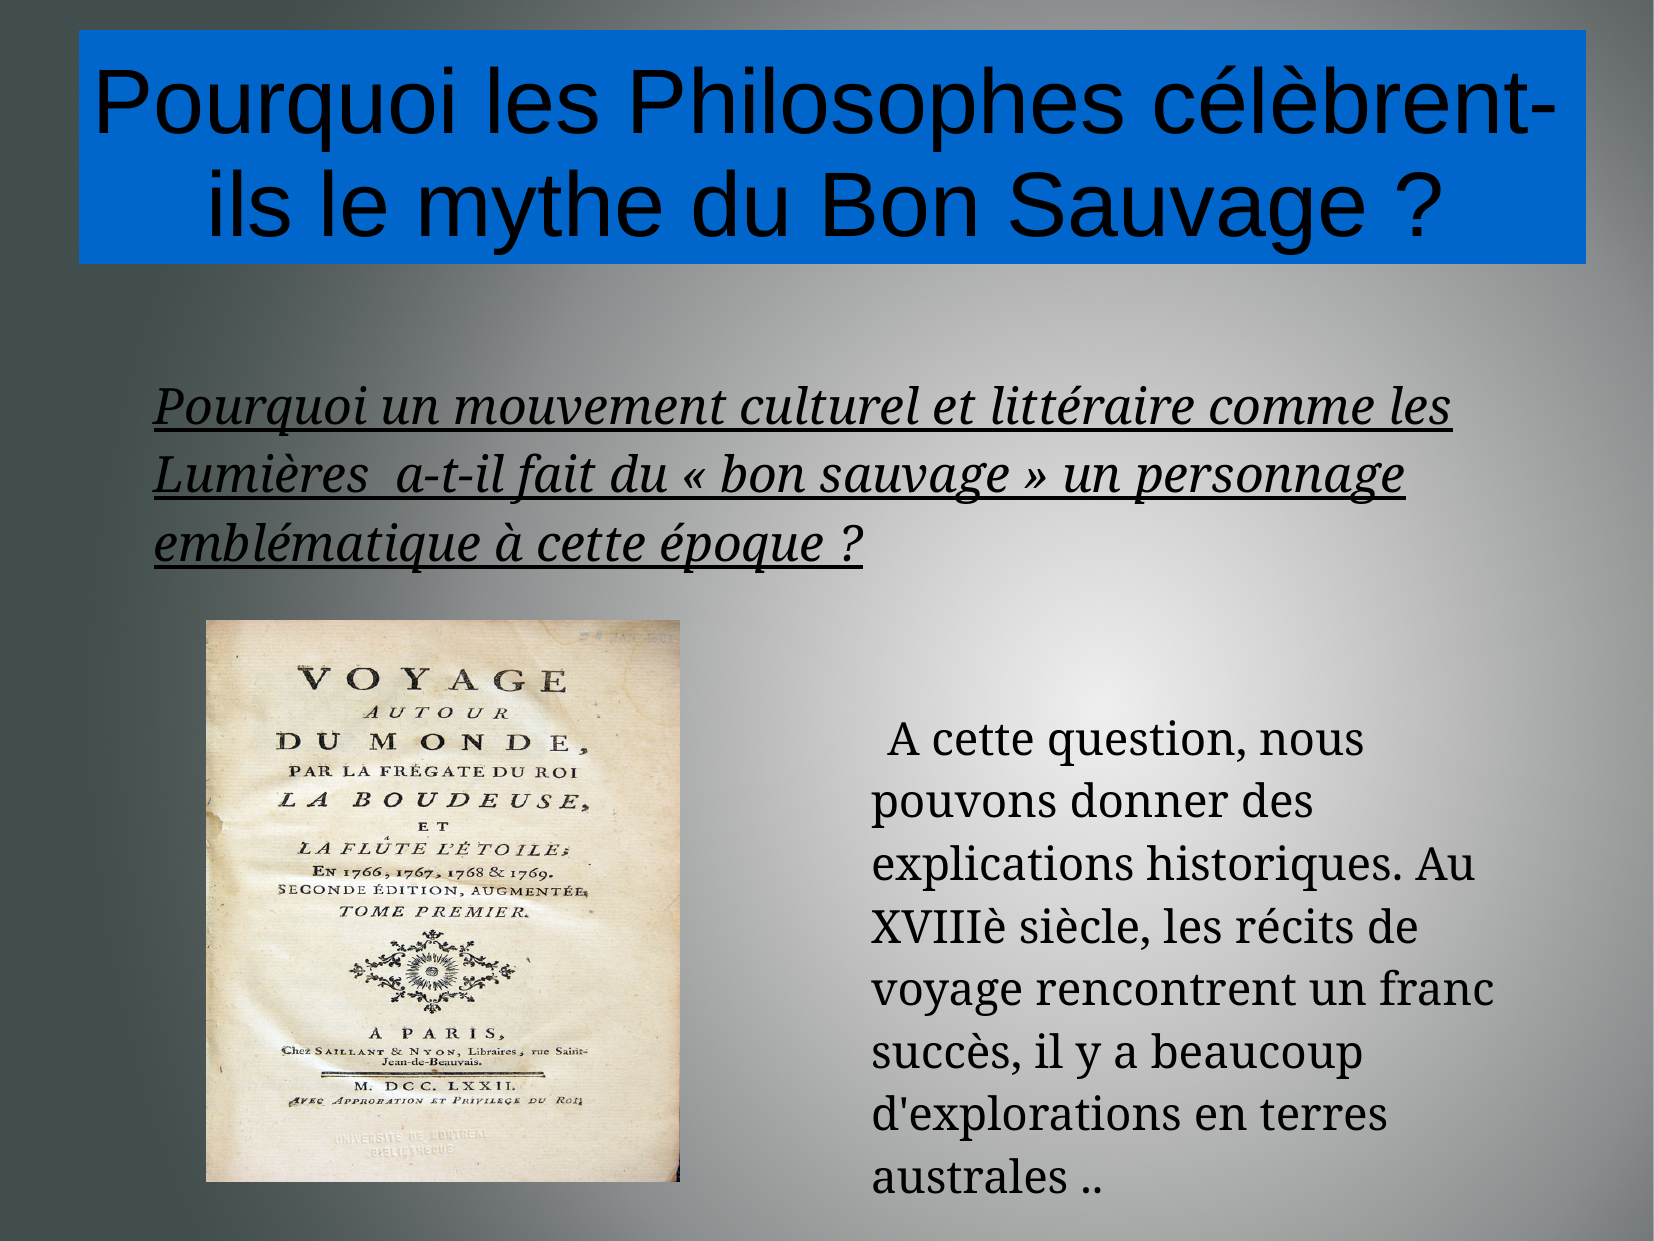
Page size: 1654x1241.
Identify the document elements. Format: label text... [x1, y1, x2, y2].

table_header [79, 30, 1586, 264]
title Pourquoi les Philosophes célèbrent-ils le mythe du Bon Sauvage ? [82, 50, 1571, 256]
text_box A cette question, nous pouvons donner des explications historiques. Au XVIIIè siècle, les récits de voyage rencontrent un franc succès, il y a beaucoup d'explorations en terres australes .. [856, 699, 1536, 1131]
list Pourquoi un mouvement culturel et littéraire comme les Lumières a-t-il fait du « bon sauvage » un personnage emblématique à cette époque ? [82, 290, 1571, 1094]
picture [0, 0, 1654, 1241]
